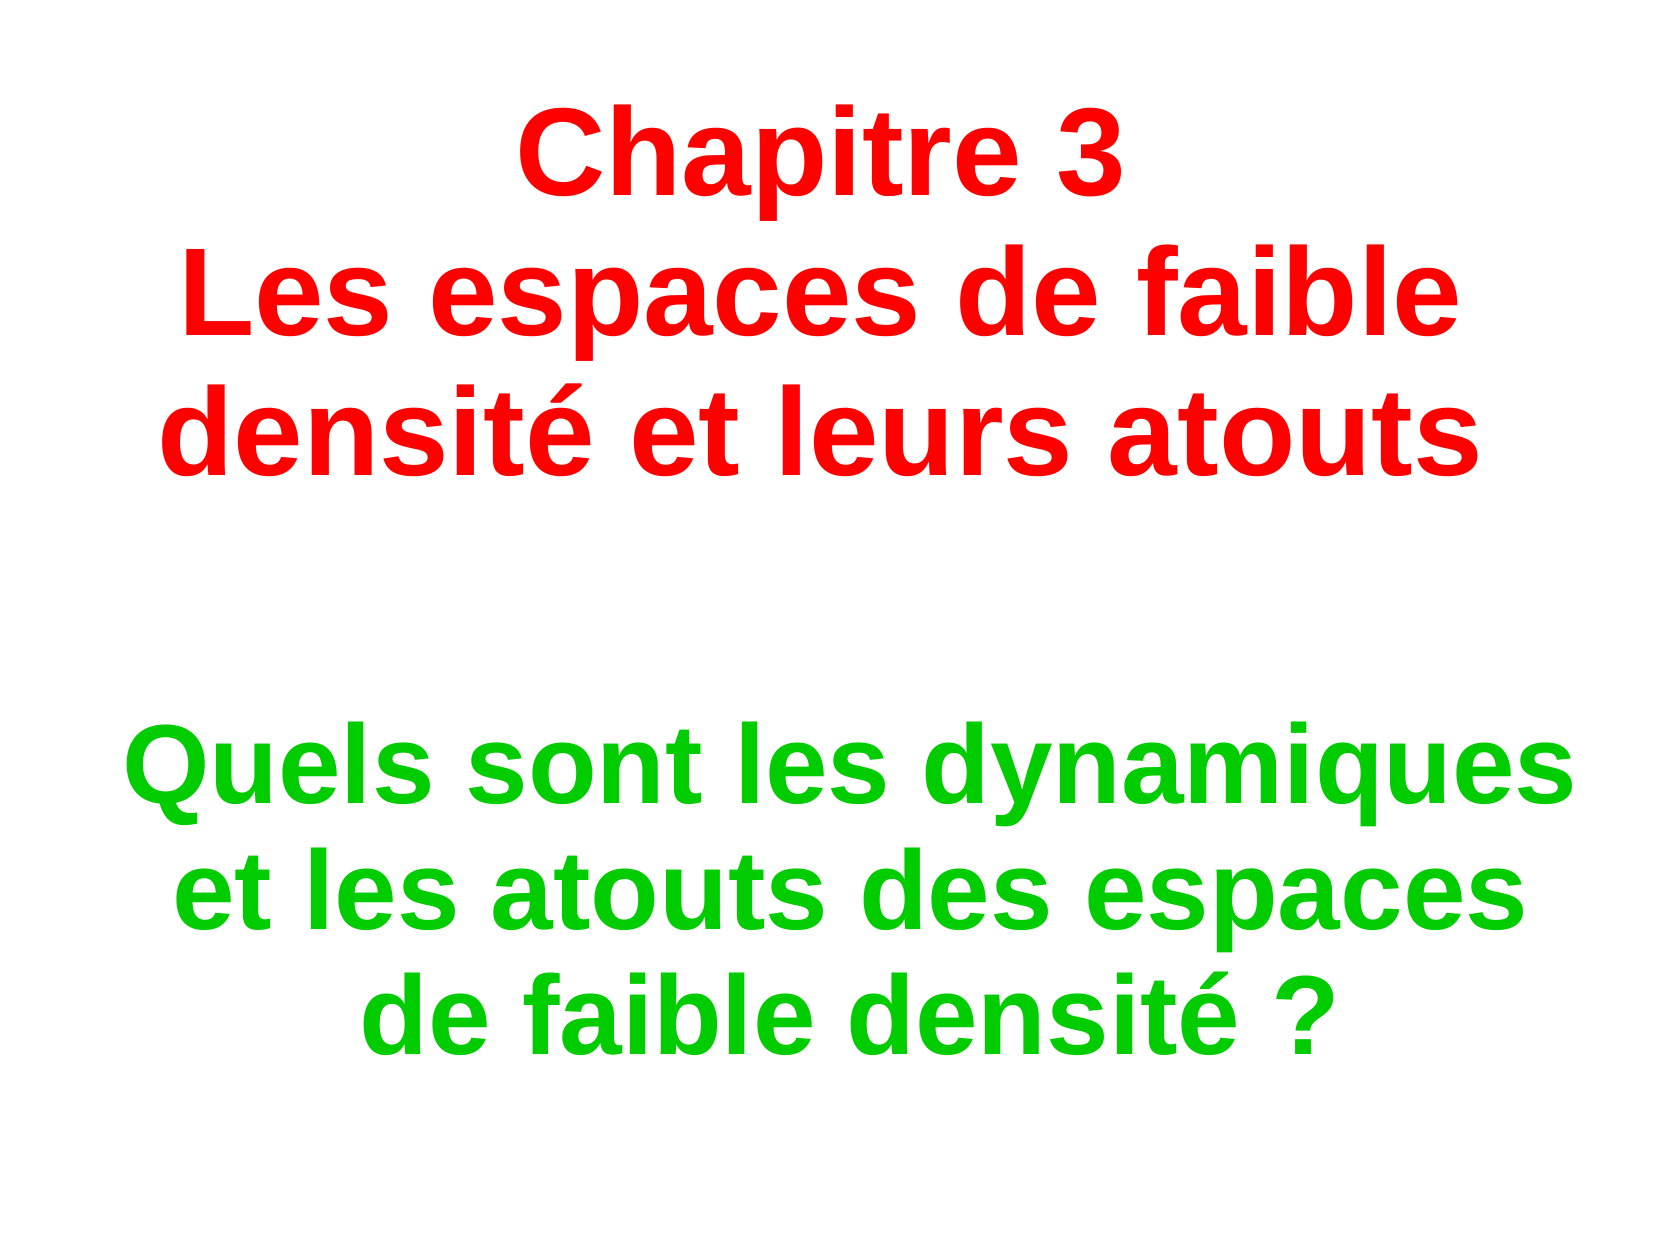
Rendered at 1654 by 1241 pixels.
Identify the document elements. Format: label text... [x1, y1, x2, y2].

title Chapitre 3 Les espaces de faible densité et leurs atouts [76, 82, 1565, 502]
title Quels sont les dynamiques et les atouts des espaces de faible densité ? [106, 599, 1595, 1182]
